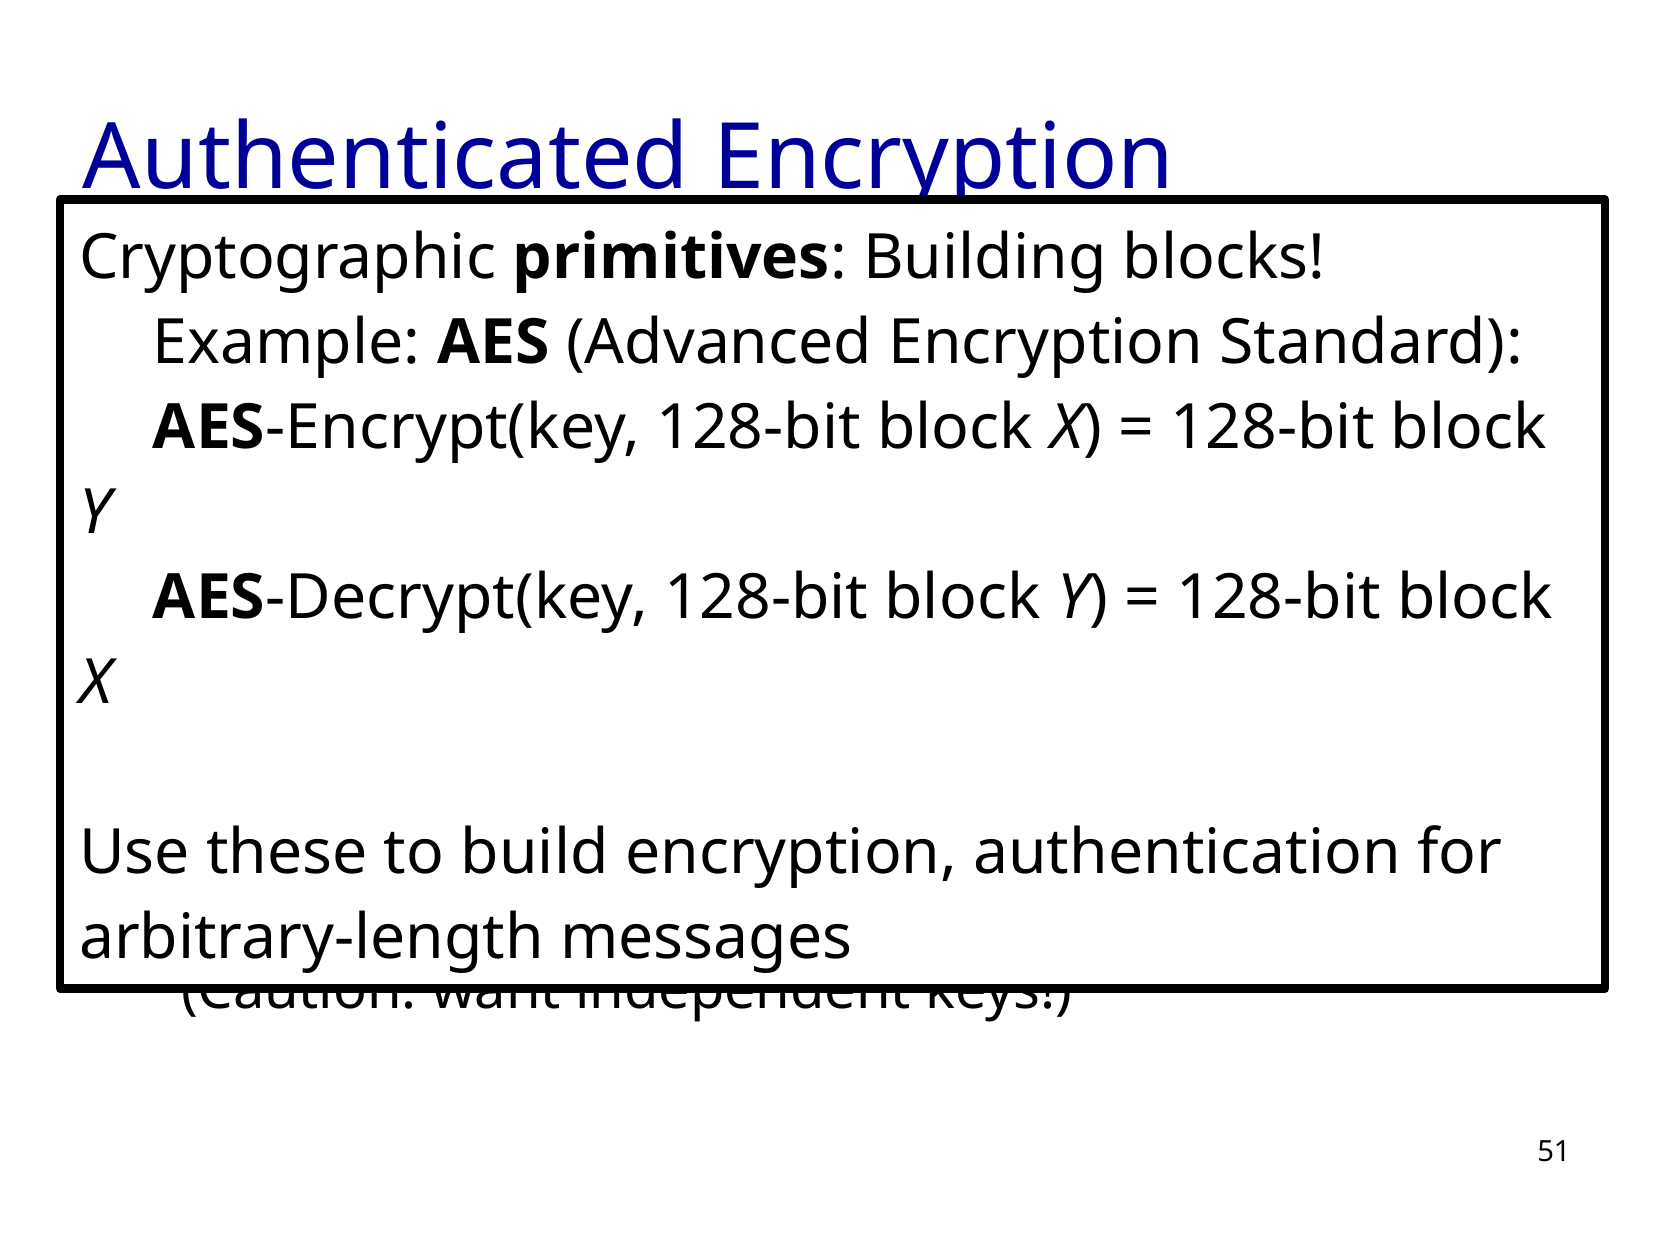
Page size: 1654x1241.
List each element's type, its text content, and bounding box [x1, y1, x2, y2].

list ciphertext, tag = EncryptThenMAC(key, message) invalid or message = ValidateThenDecrypt(key, message) Combine and encryption and MAC function AES-GCM = encryption AES-CTR + MAC AES-GMAC AES-CBC + HMAC-SHA256 (Caution: want independent keys!) [60, 993, 1571, 1096]
title Authenticated Encryption [82, 49, 1571, 195]
text_box Cryptographic primitives: Building blocks! Example: AES (Advanced Encryption Standard): AES-Encrypt(key, 128-bit block X) = 128-bit block Y AES-Decrypt(key, 128-bit block Y) = 128-bit block X Use these to build encryption, authentication for arbitrary-length messages [60, 199, 1606, 706]
